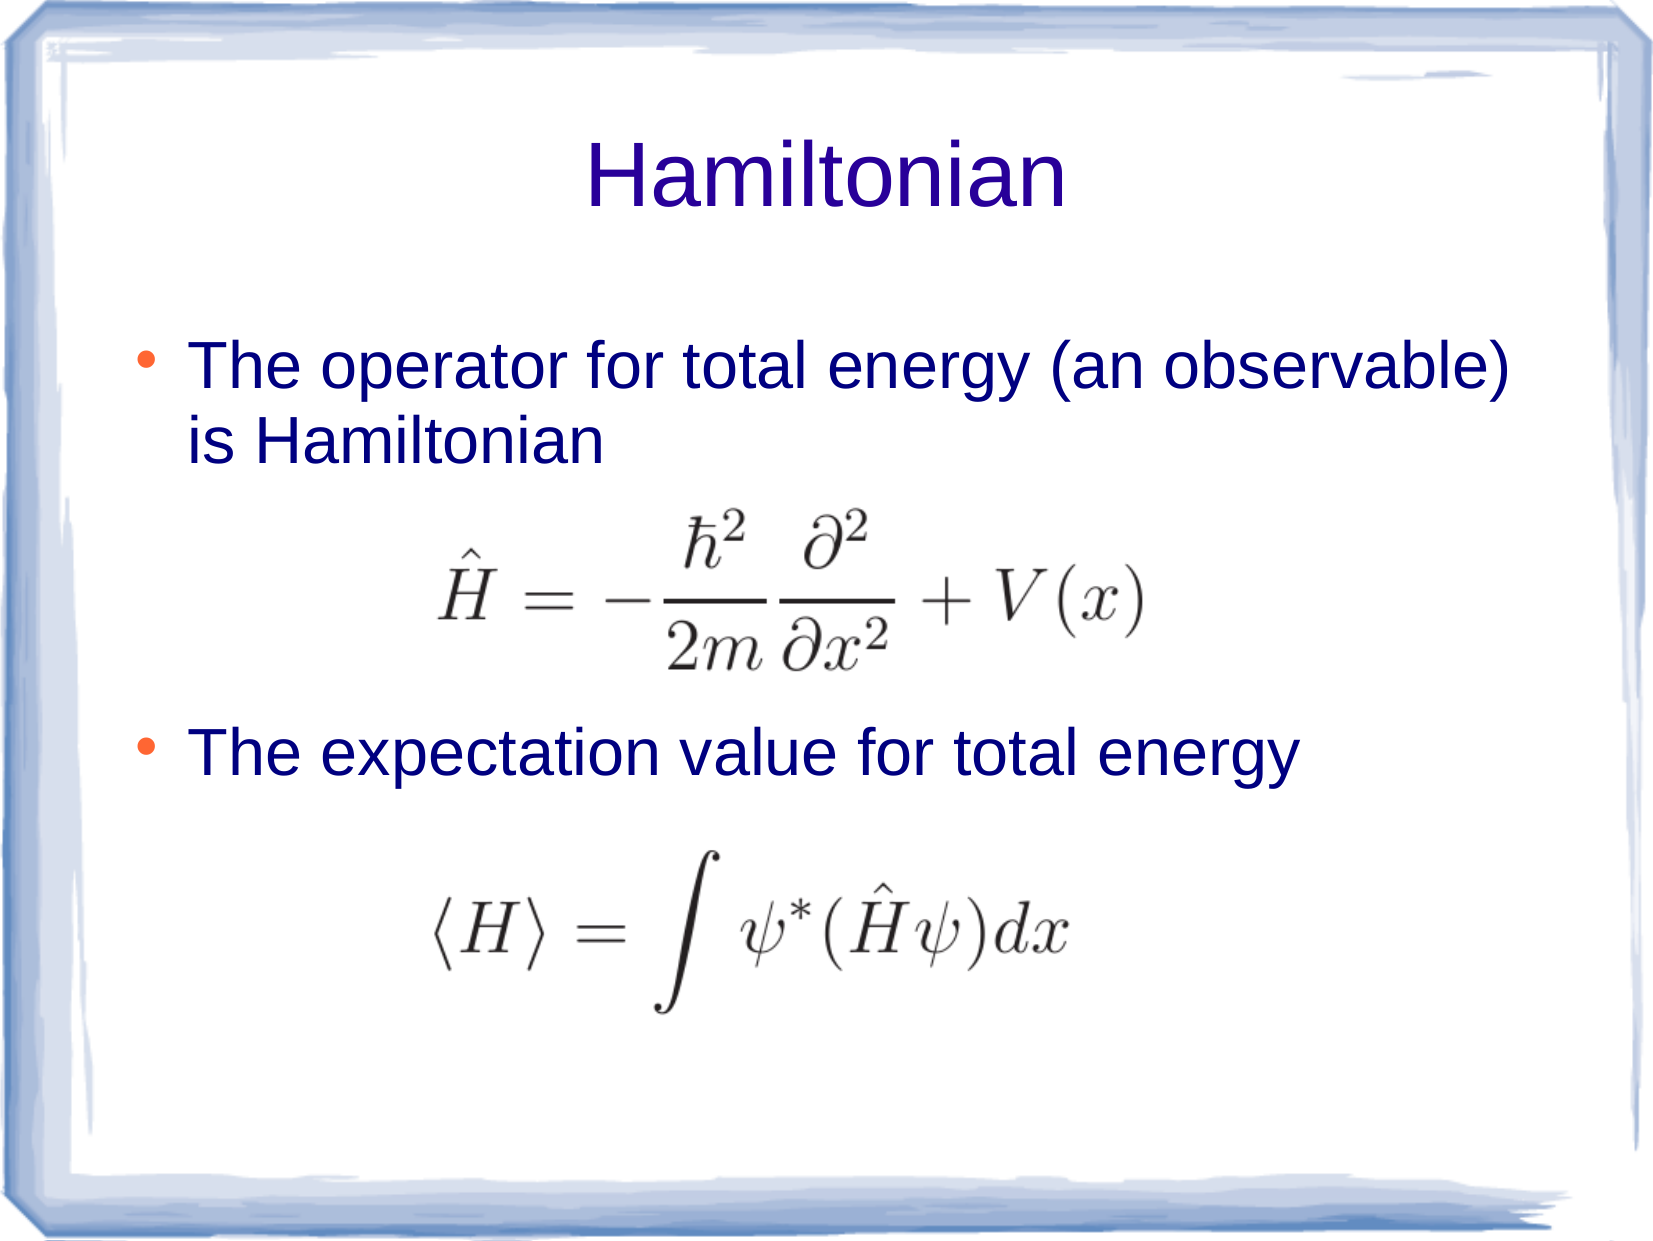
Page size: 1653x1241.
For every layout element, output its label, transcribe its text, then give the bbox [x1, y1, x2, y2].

title Hamiltonian [118, 88, 1535, 257]
picture [0, 0, 1653, 1241]
list The operator for total energy (an observable) is Hamiltonian The expectation value for total energy [117, 324, 1571, 1144]
